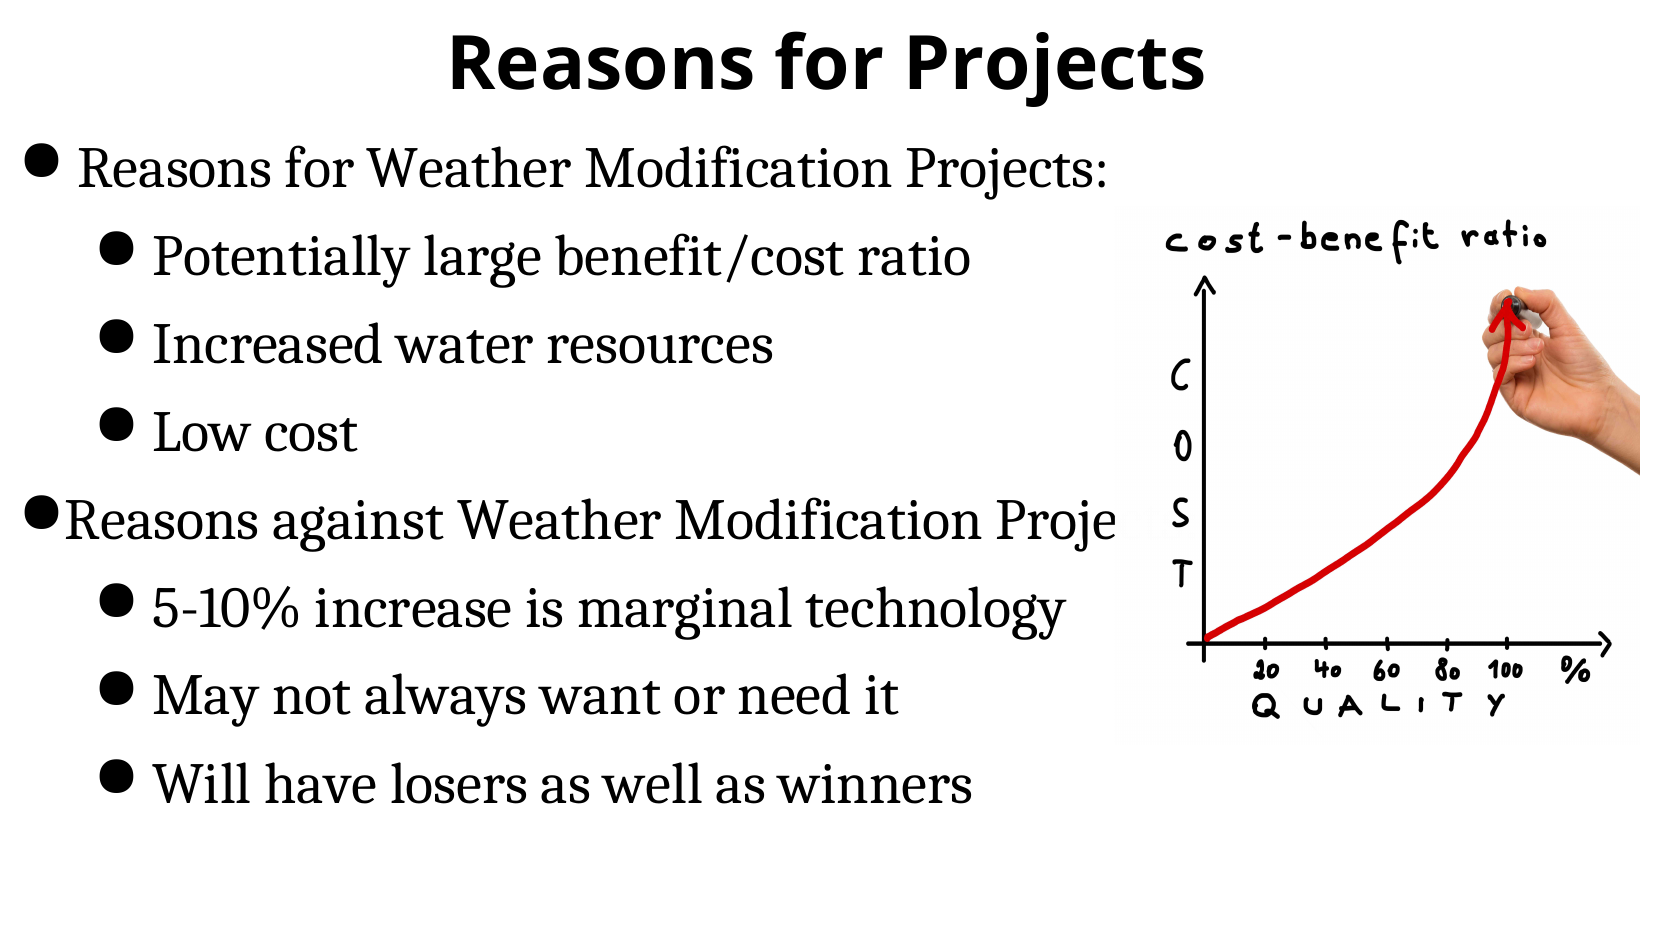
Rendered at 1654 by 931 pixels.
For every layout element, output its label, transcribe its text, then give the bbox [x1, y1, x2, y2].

picture [1114, 206, 1640, 745]
text_box Reasons for Weather Modification Projects: Potentially large benefit/cost ratio Increased water resources Low cost Reasons against Weather Modification Projects: 5-10% increase is marginal technology May not always want or need it Will have losers as well as winners [2, 61, 1238, 893]
title Reasons for Projects [0, 11, 1654, 119]
